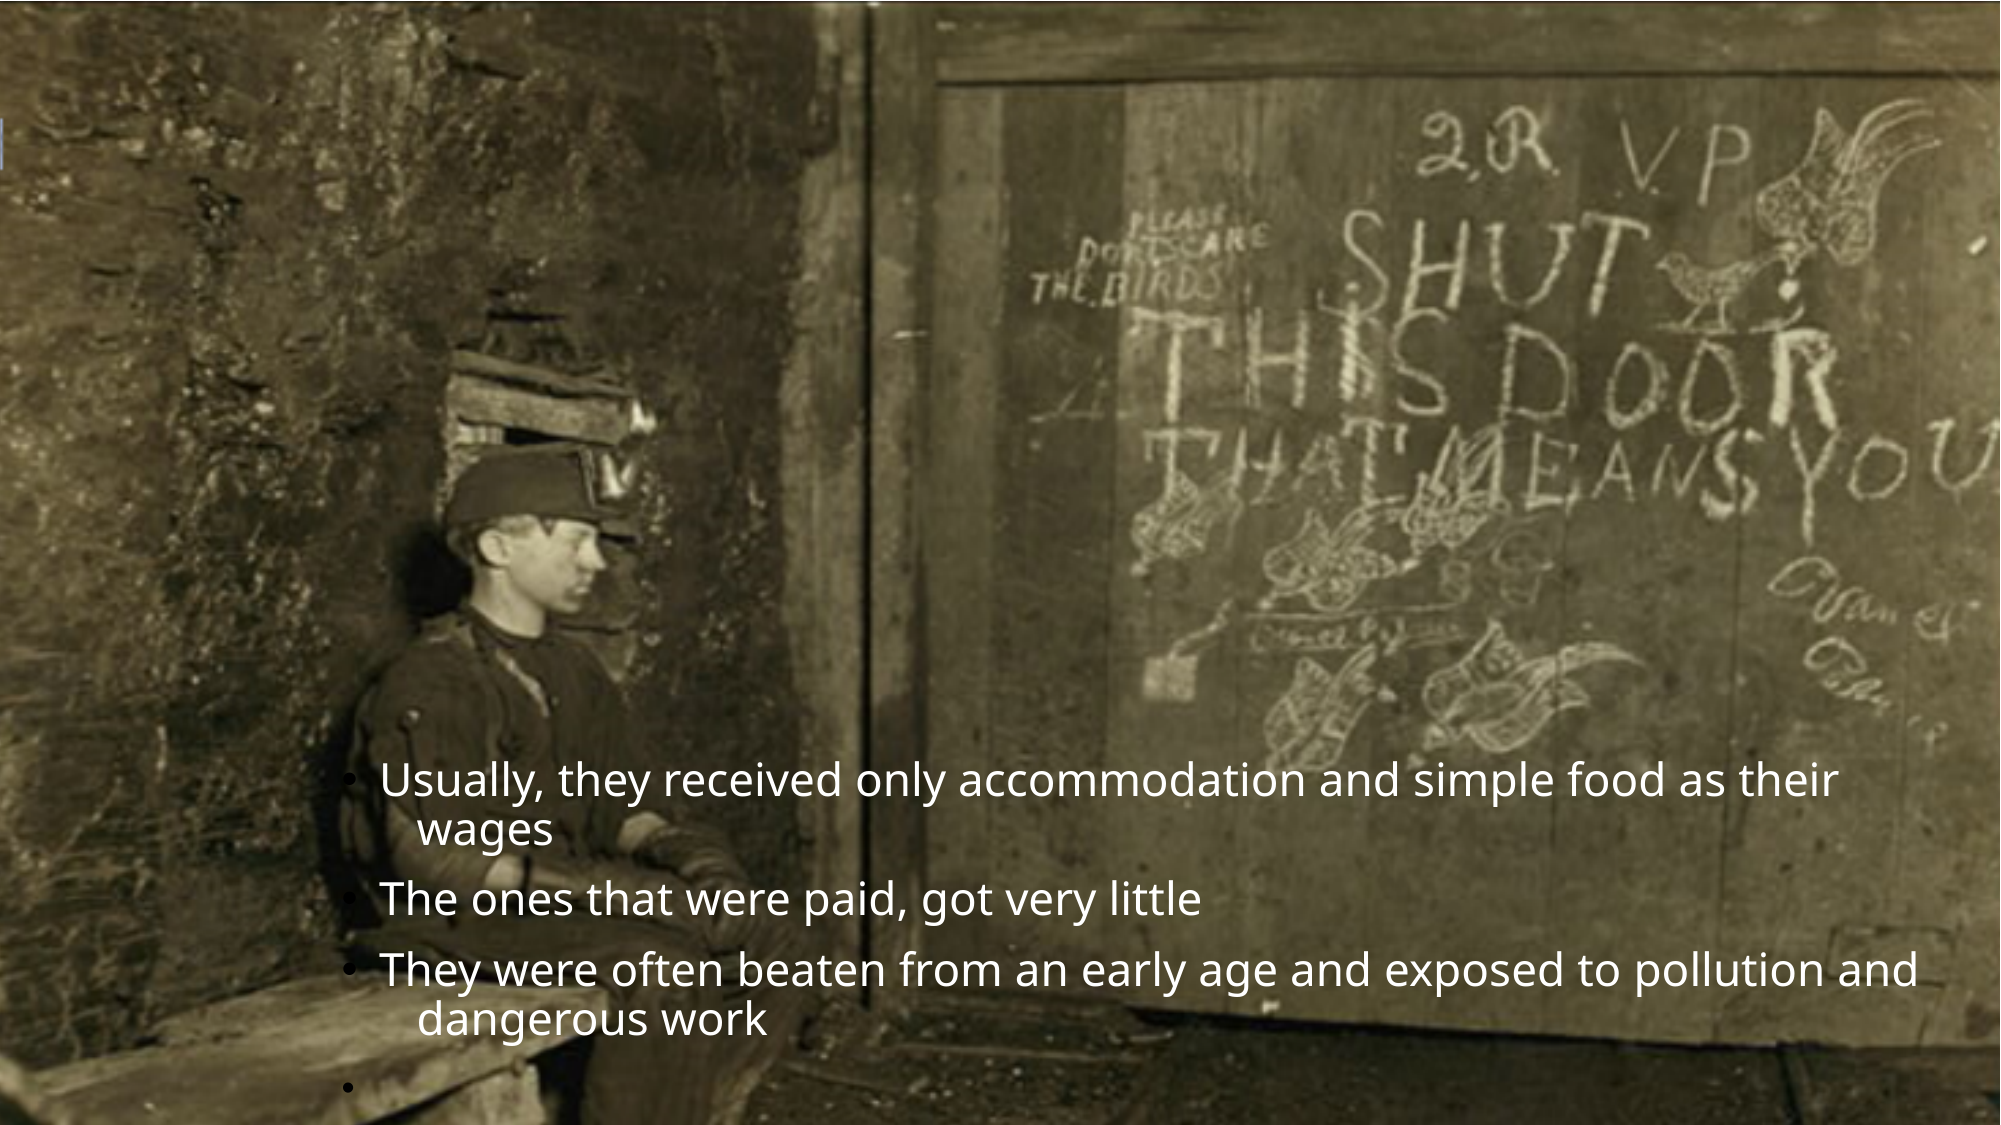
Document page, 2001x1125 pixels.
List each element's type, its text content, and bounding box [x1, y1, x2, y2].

text_box Usually, they received only accommodation and simple food as their wages The ones that were paid, got very little They were often beaten from an early age and exposed to pollution and dangerous work [326, 748, 1995, 1125]
text_box [879, 562, 1965, 748]
picture [0, 1, 2000, 1125]
